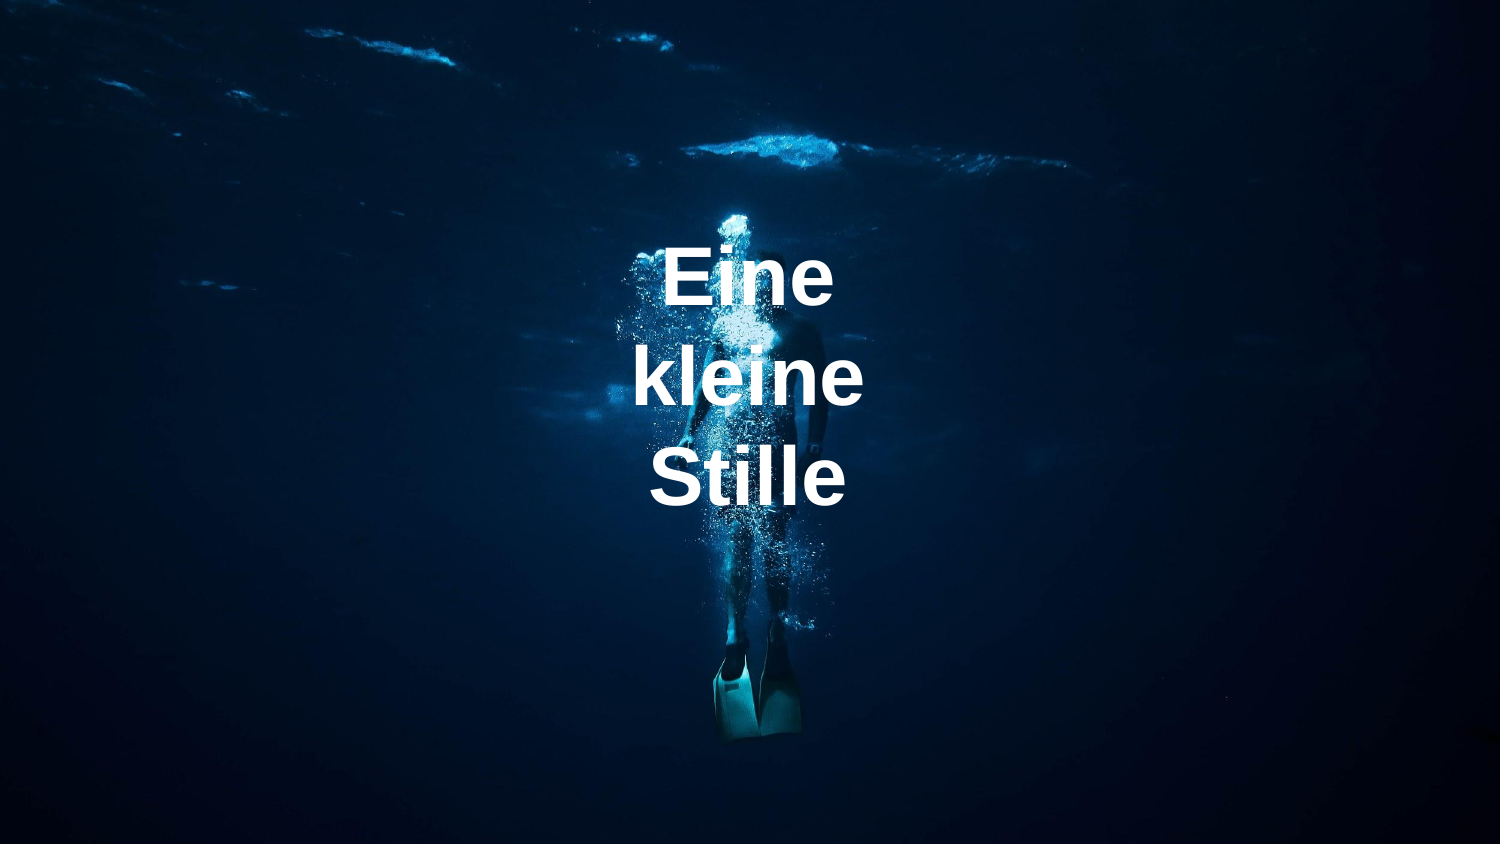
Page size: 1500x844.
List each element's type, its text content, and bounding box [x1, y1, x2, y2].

title Eine kleine Stille [301, 206, 1195, 537]
picture [0, 0, 1500, 844]
